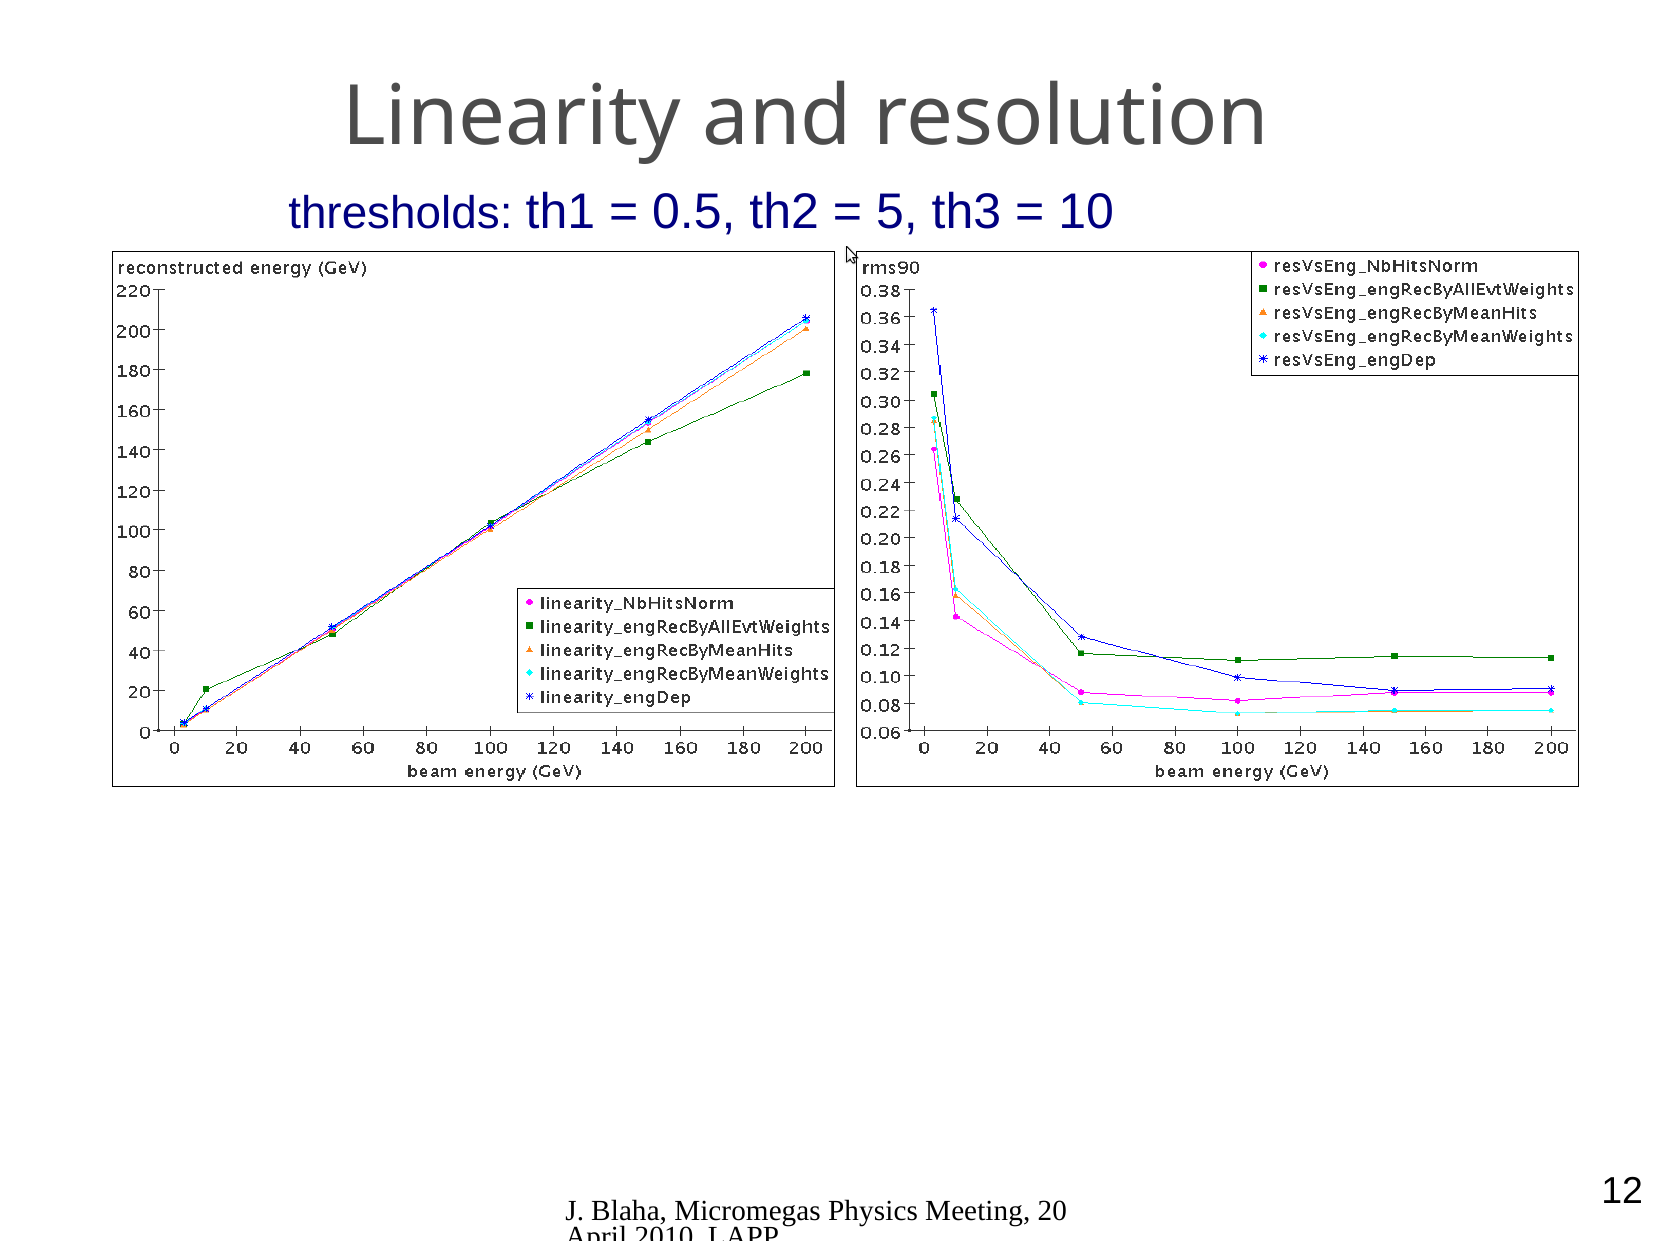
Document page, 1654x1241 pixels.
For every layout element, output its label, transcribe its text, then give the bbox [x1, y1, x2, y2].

title Linearity and resolution [0, 18, 1635, 208]
text_box 12 [1586, 1161, 1654, 1219]
picture [107, 246, 1584, 790]
text_box thresholds: th1 = 0.5, th2 = 5, th3 = 10 [273, 175, 1502, 246]
